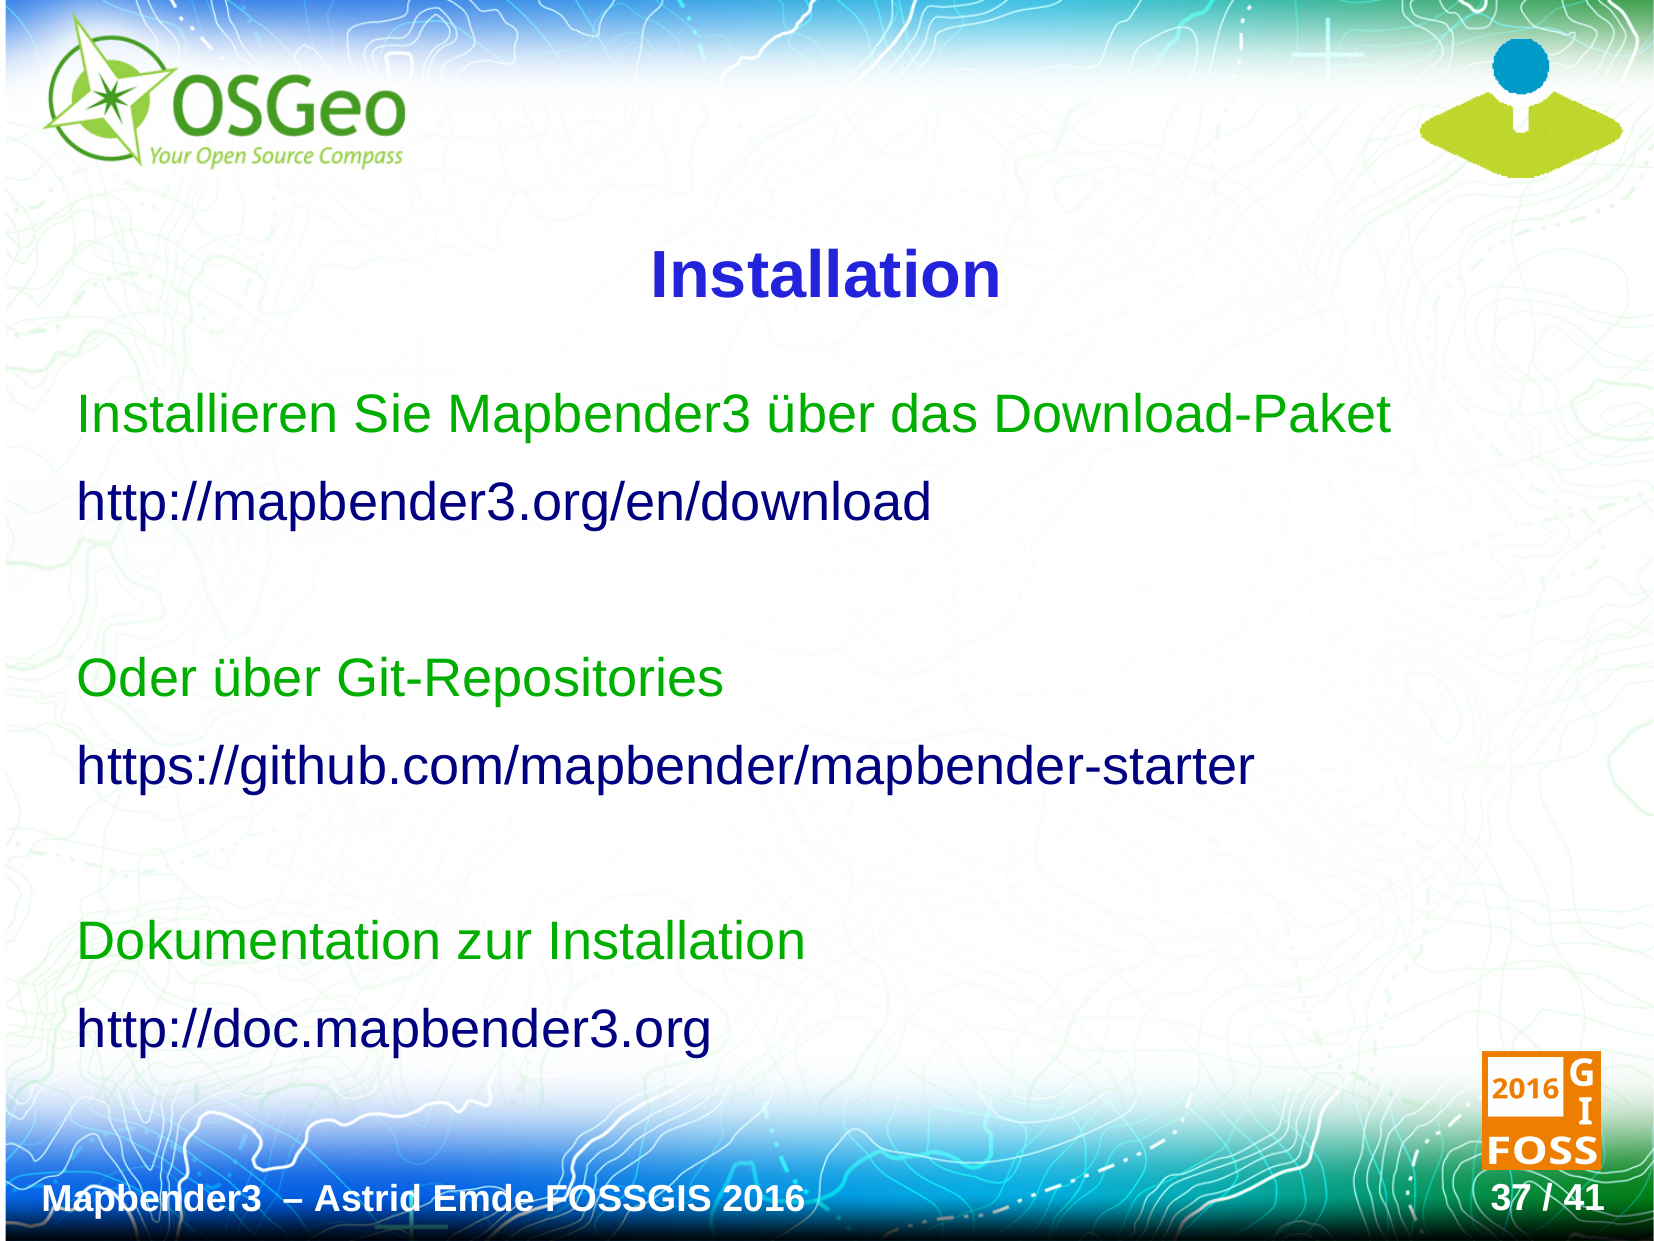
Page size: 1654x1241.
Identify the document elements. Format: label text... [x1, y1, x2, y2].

picture [1568, 1191, 1575, 1201]
title Installation [82, 200, 1571, 349]
picture [5, 0, 1654, 1241]
list Installieren Sie Mapbender3 über das Download-Paket http://mapbender3.org/en/download Oder über Git-Repositories https://github.com/mapbender/mapbender-starter Dokumentation zur Installation http://doc.mapbender3.org [76, 383, 1565, 1241]
